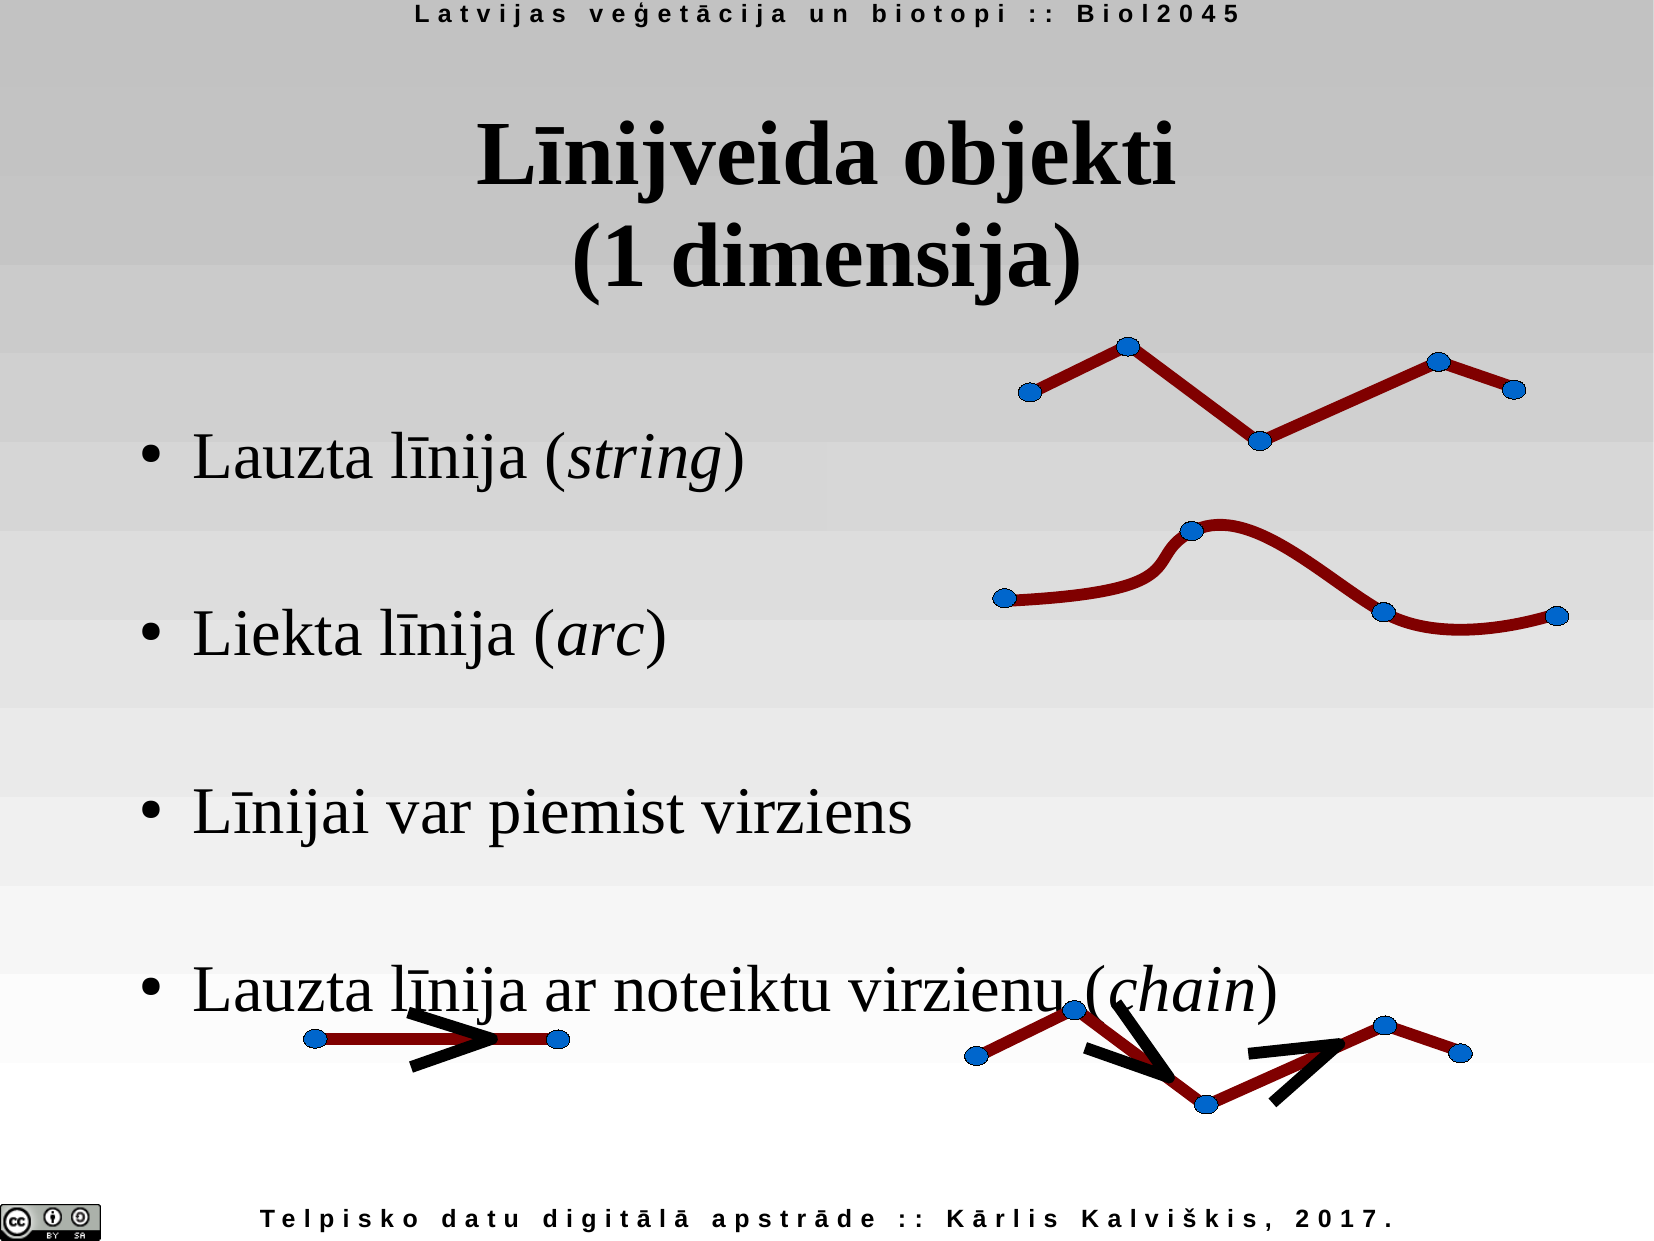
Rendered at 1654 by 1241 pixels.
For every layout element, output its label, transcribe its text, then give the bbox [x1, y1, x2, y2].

text_box [1179, 521, 1204, 541]
text_box [1545, 606, 1569, 626]
text_box [1373, 1015, 1397, 1035]
text_box [1116, 337, 1140, 357]
text_box [303, 1029, 328, 1049]
text_box [1194, 1095, 1219, 1114]
title Līnijveida objekti (1 dimensija) [121, 102, 1534, 311]
text_box [546, 1029, 570, 1049]
text_box [992, 588, 1017, 608]
text_box [1371, 602, 1396, 622]
list Lauzta līnija (string) Liekta līnija (arc) Līnijai var piemist virziens Lauzta līnija ar noteiktu virzienu (chain) [121, 344, 1534, 1130]
text_box [1248, 431, 1272, 451]
text_box [1018, 382, 1042, 402]
text_box [1426, 352, 1451, 372]
text_box [1062, 1000, 1087, 1020]
text_box [964, 1046, 989, 1066]
text_box [1448, 1043, 1473, 1063]
picture [0, 0, 1654, 1241]
text_box [1502, 380, 1526, 400]
